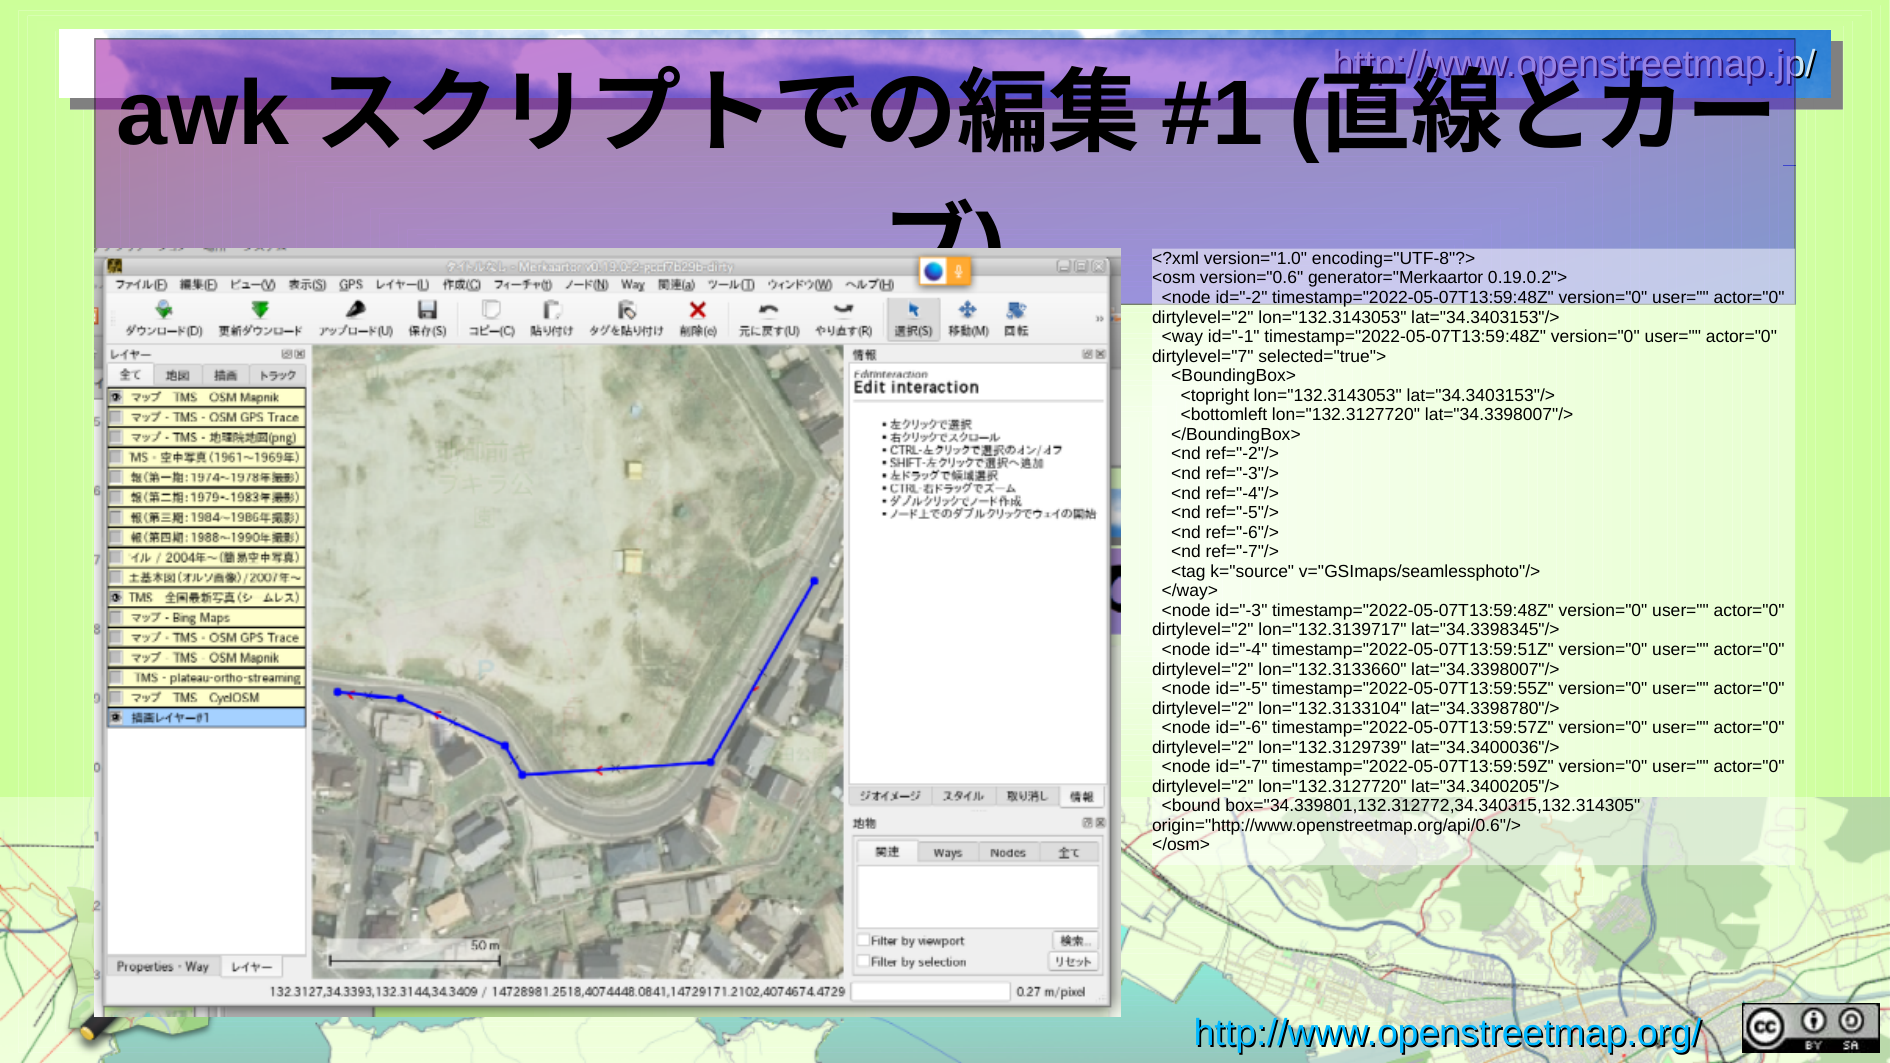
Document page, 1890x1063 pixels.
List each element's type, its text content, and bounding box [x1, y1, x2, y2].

picture [59, 29, 1831, 98]
picture [0, 248, 1890, 1063]
title awk スクリプトでの編集 #1 (直線とカーブ) [94, 112, 1796, 231]
list <?xml version="1.0" encoding="UTF-8"?> <osm version="0.6" generator="Merkaartor 0.19.0.2"> <node id="-2" timestamp="2022-05-07T13:59:48Z" version="0" user="" actor="0" dirtylevel="2" lon="132.3143053" lat="34.3403153"/> <way id="-1" timestamp="2022-05-07T13:59:48Z" version="0" user="" actor="0" dirtylevel="7" selected="true"> <BoundingBox> <topright lon="132.3143053" lat="34.3403153"/> <bottomleft lon="132.3127720" lat="34.3398007"/> </BoundingBox> <nd ref="-2"/> <nd ref="-3"/> <nd ref="-4"/> <nd ref="-5"/> <nd ref="-6"/> <nd ref="-7"/> <tag k="source" v="GSImaps/seamlessphoto"/> </way> <node id="-3" timestamp="2022-05-07T13:59:48Z" version="0" user="" actor="0" dirtylevel="2" lon="132.3139717" lat="34.3398345"/> <node id="-4" timestamp="2022-05-07T13:59:51Z" version="0" user="" actor="0" dirtylevel="2" lon="132.3133660" lat="34.3398007"/> <node id="-5" timestamp="2022-05-07T13:59:55Z" version="0" user="" actor="0" dirtylevel="2" lon="132.3133104" lat="34.3398780"/> <node id="-6" timestamp="2022-05-07T13:59:57Z" version="0" user="" actor="0" dirtylevel="2" lon="132.3129739" lat="34.3400036"/> <node id="-7" timestamp="2022-05-07T13:59:59Z" version="0" user="" actor="0" dirtylevel="2" lon="132.3127720" lat="34.3400205"/> <bound box="34.339801,132.312772,34.340315,132.314305" origin="http://www.openstreetmap.org/api/0.6"/> </osm> [1152, 248, 1796, 866]
picture [1794, 60, 1800, 74]
